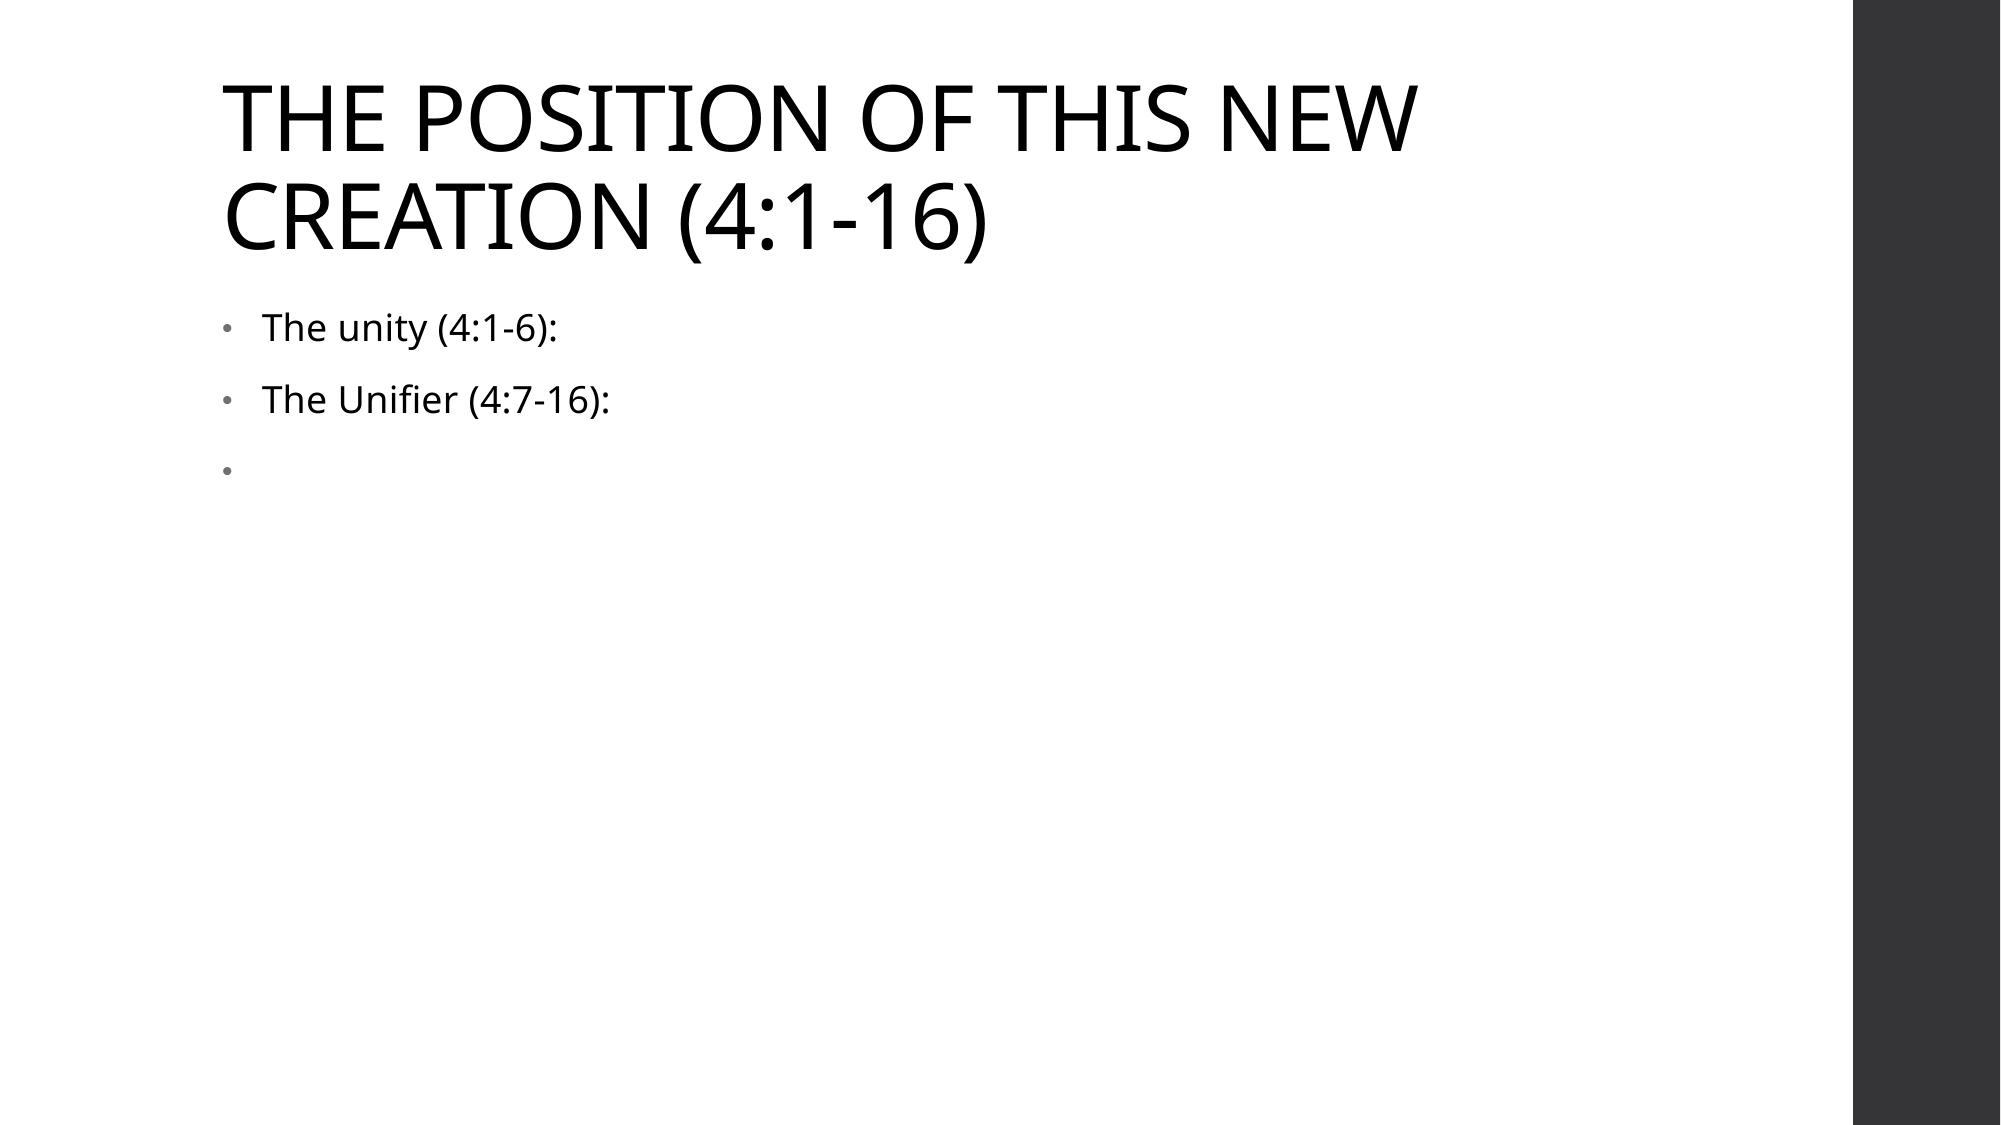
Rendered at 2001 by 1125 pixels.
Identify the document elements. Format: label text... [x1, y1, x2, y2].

title THE POSITION OF THIS NEW CREATION (4:1-16) [206, 60, 1797, 278]
list The unity (4:1-6): The Unifier (4:7-16): [206, 299, 1617, 1014]
